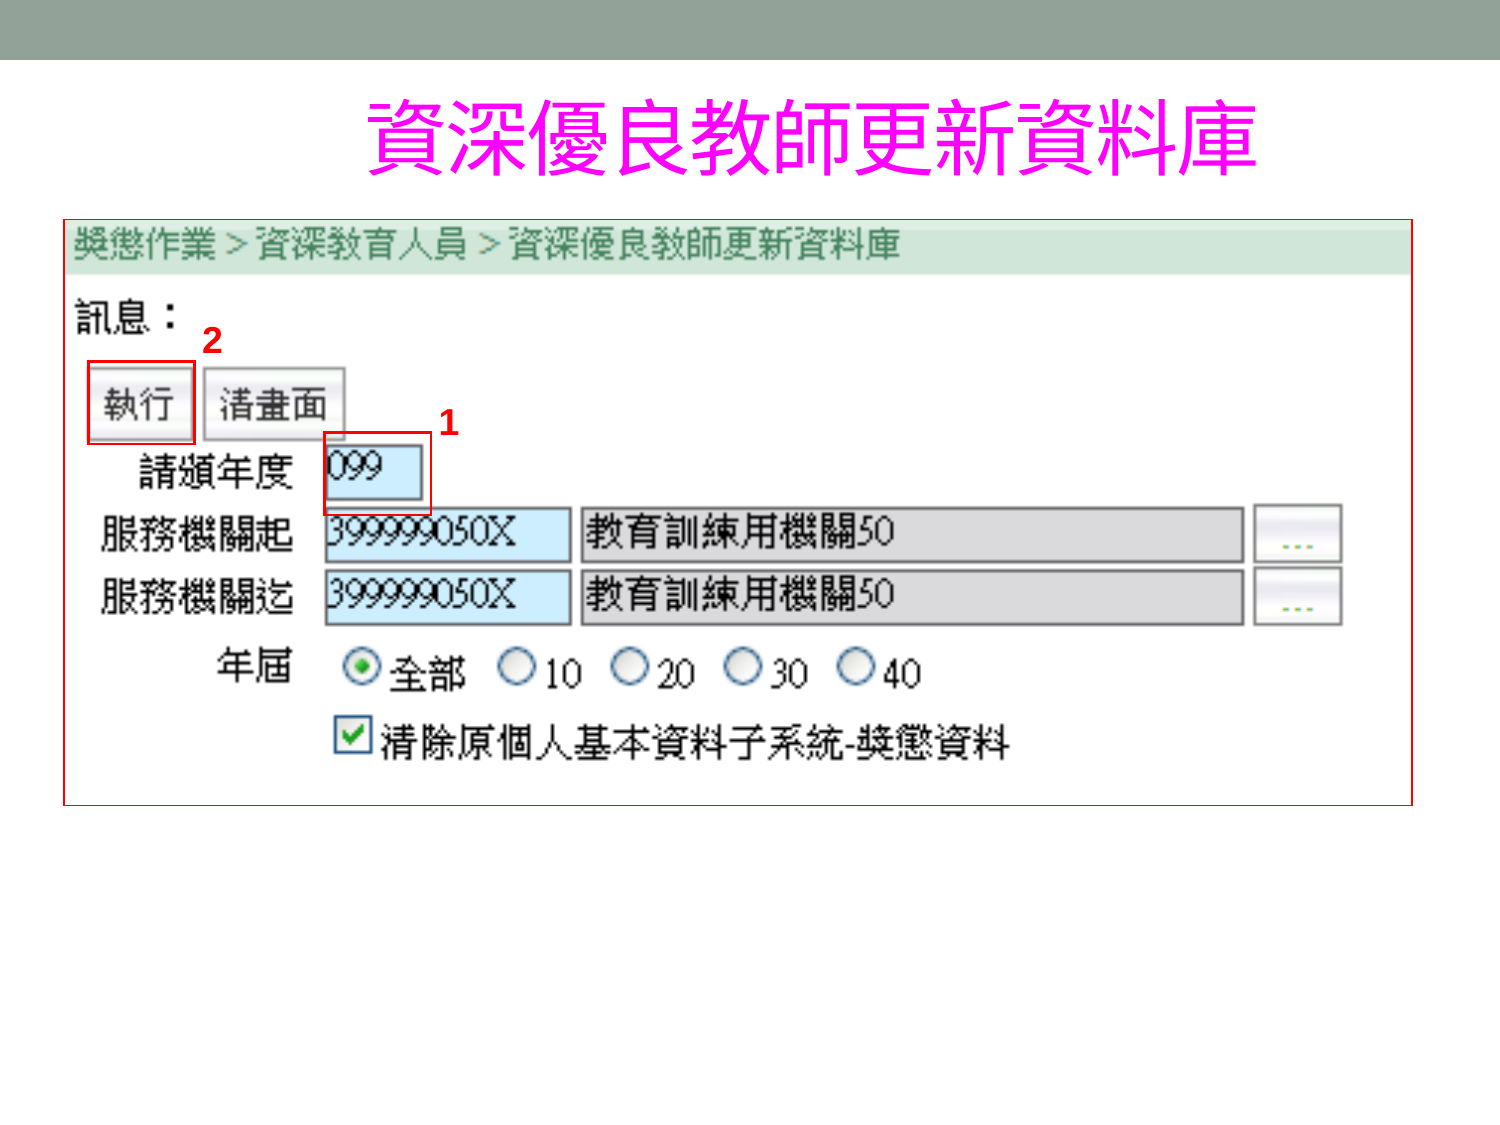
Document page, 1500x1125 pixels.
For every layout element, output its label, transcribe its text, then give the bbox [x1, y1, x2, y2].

text_box 1 [407, 385, 491, 457]
text_box 2 [171, 302, 254, 374]
title 資深優良教師更新資料庫 [0, 42, 1275, 231]
picture [64, 220, 1412, 805]
